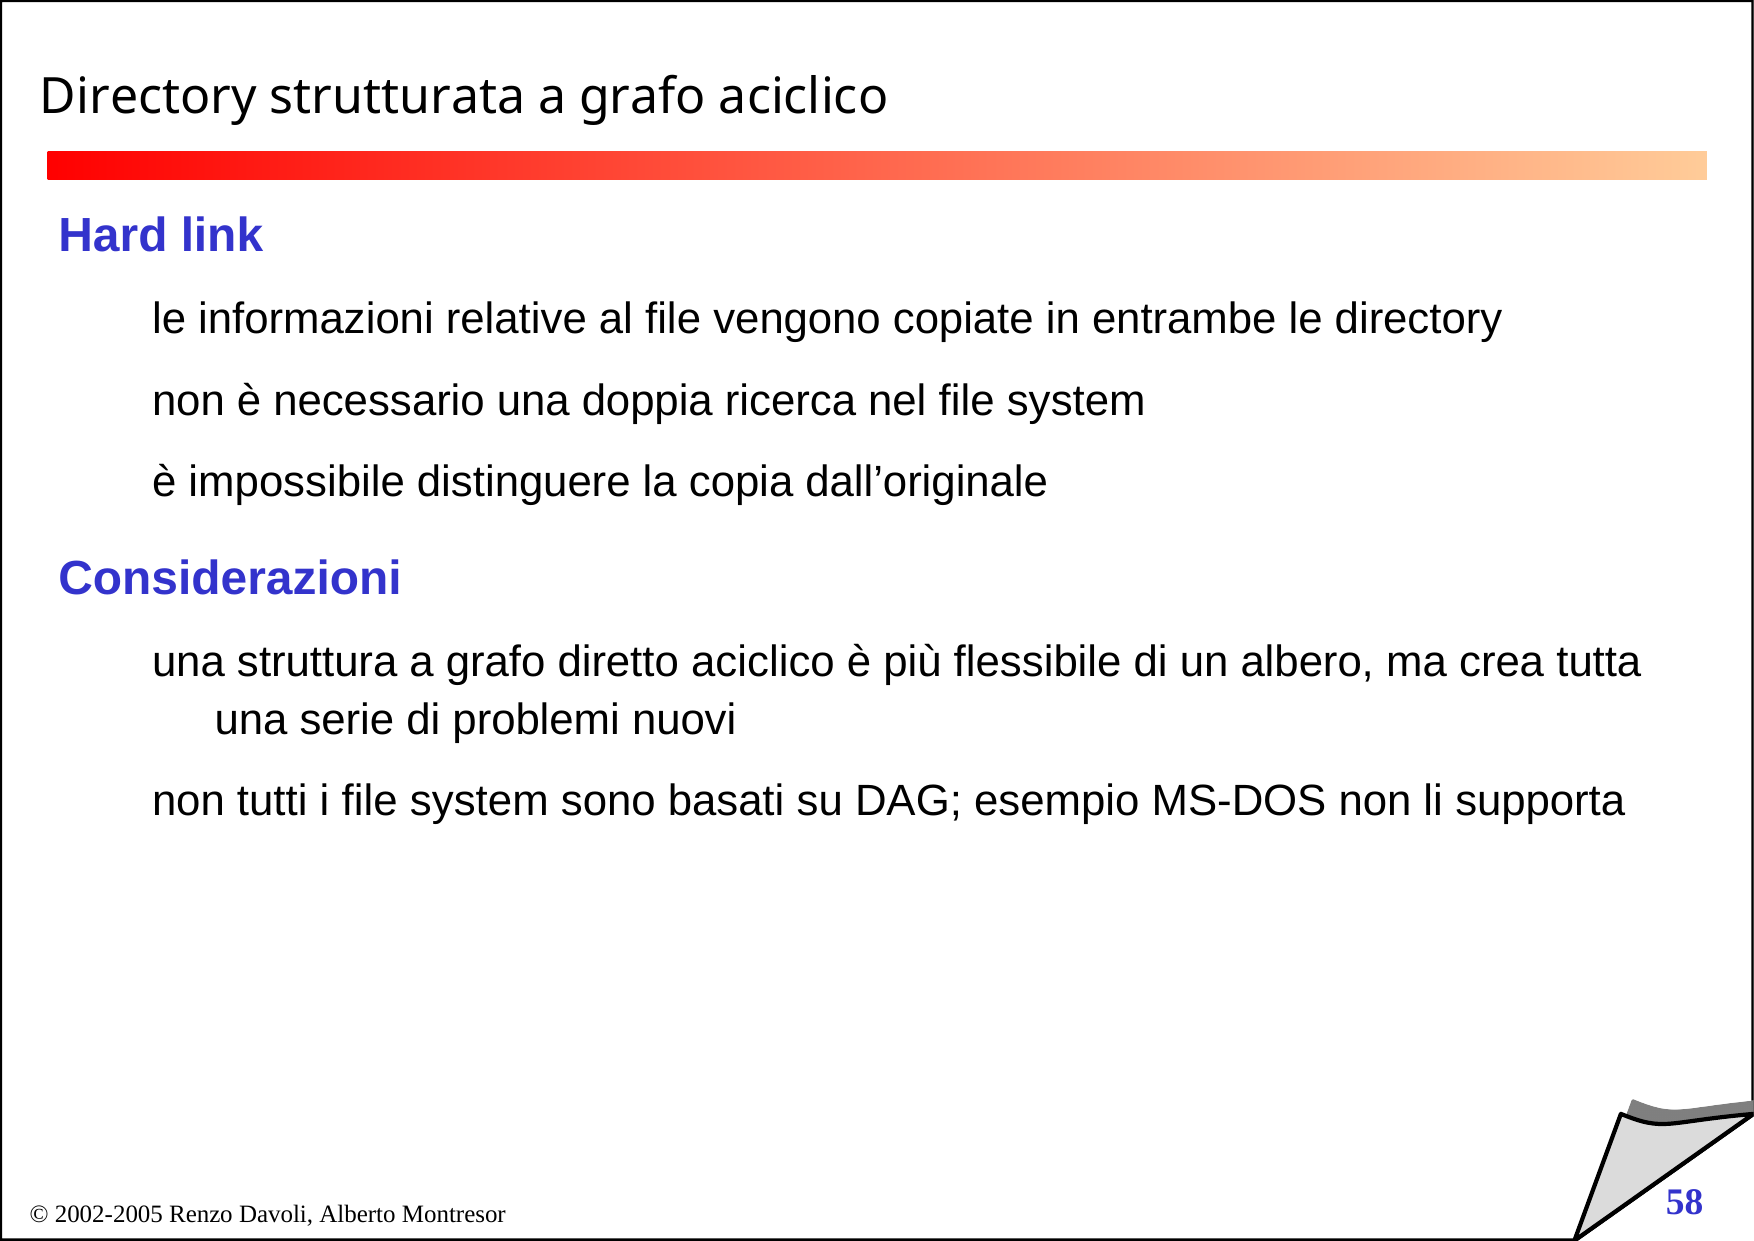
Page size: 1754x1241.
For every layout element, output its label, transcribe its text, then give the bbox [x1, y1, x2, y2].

text_box 6-11 [1074, 152, 1078, 179]
list Hard link le informazioni relative al file vengono copiate in entrambe le directory non è necessario una doppia ricerca nel file system è impossibile distinguere la copia dall’originale Considerazioni una struttura a grafo diretto aciclico è più flessibile di un albero, ma crea tutta una serie di problemi nuovi non tutti i file system sono basati su DAG; esempio MS-DOS non li supporta [58, 206, 1695, 1013]
title Directory strutturata a grafo aciclico [40, 49, 1713, 144]
text_box Start [1469, 152, 1474, 179]
